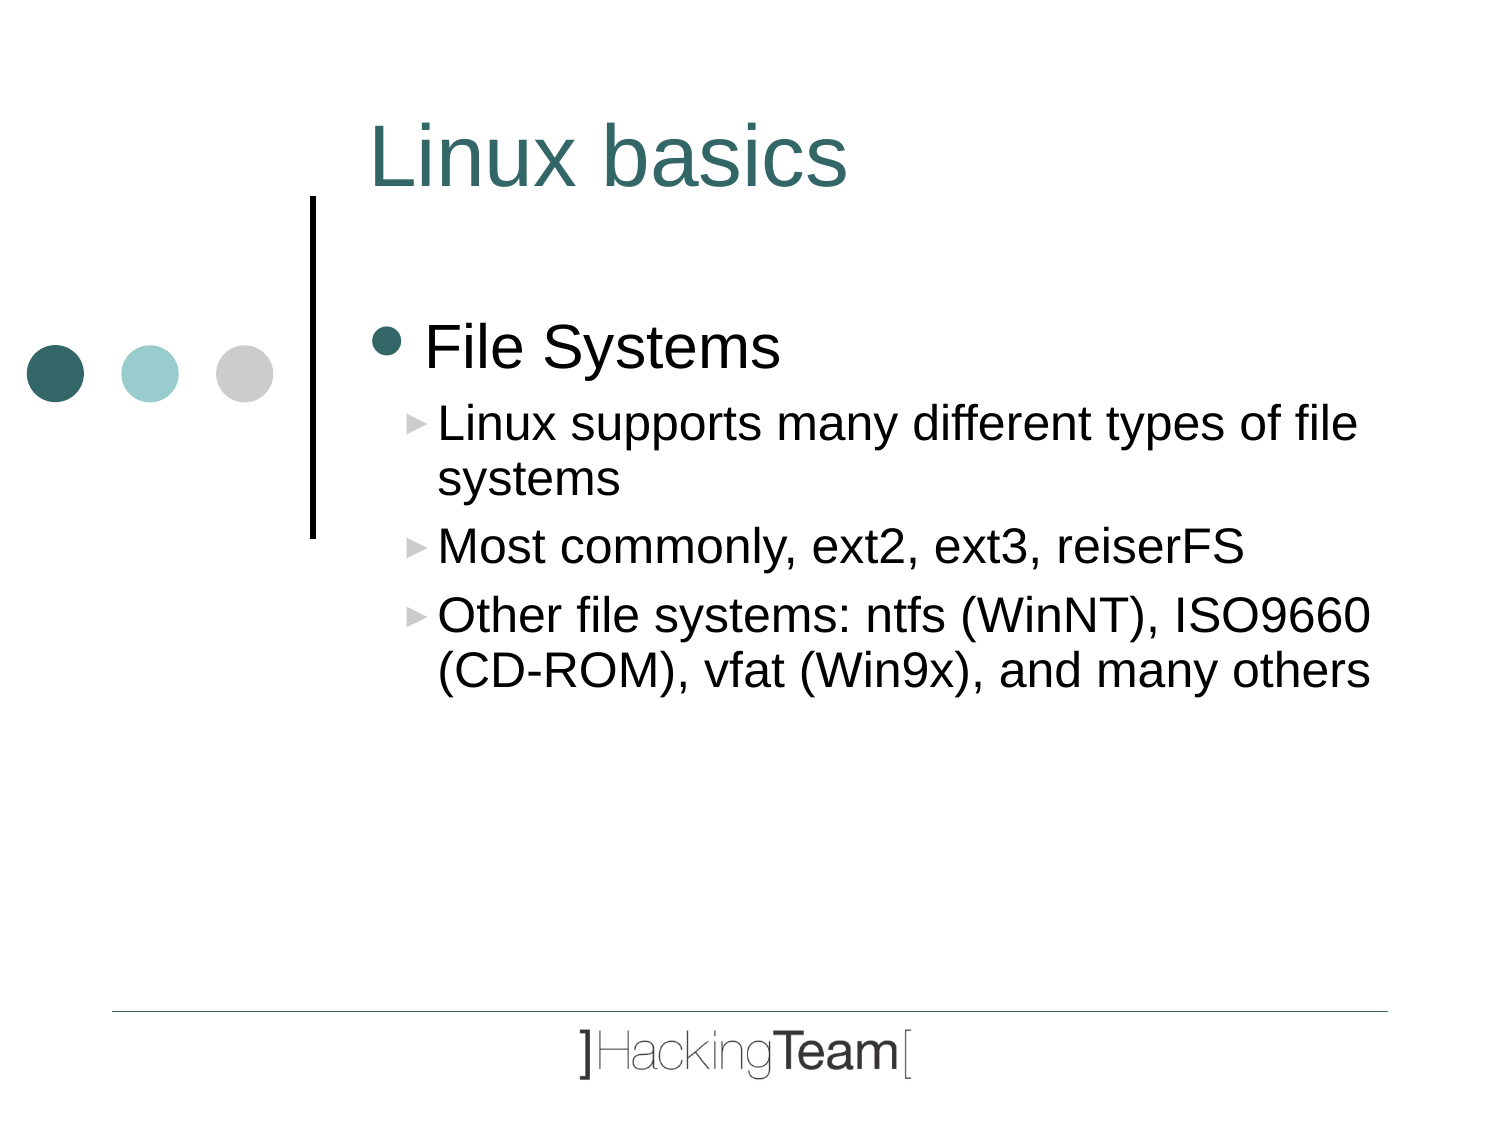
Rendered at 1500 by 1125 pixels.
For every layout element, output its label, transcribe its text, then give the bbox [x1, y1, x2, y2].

title Linux basics [249, 38, 1401, 275]
list File Systems Linux supports many different types of file systems Most commonly, ext2, ext3, reiserFS Other file systems: ntfs (WinNT), ISO9660 (CD-ROM), vfat (Win9x), and many others [249, 312, 1401, 1041]
picture [574, 1041, 916, 1084]
